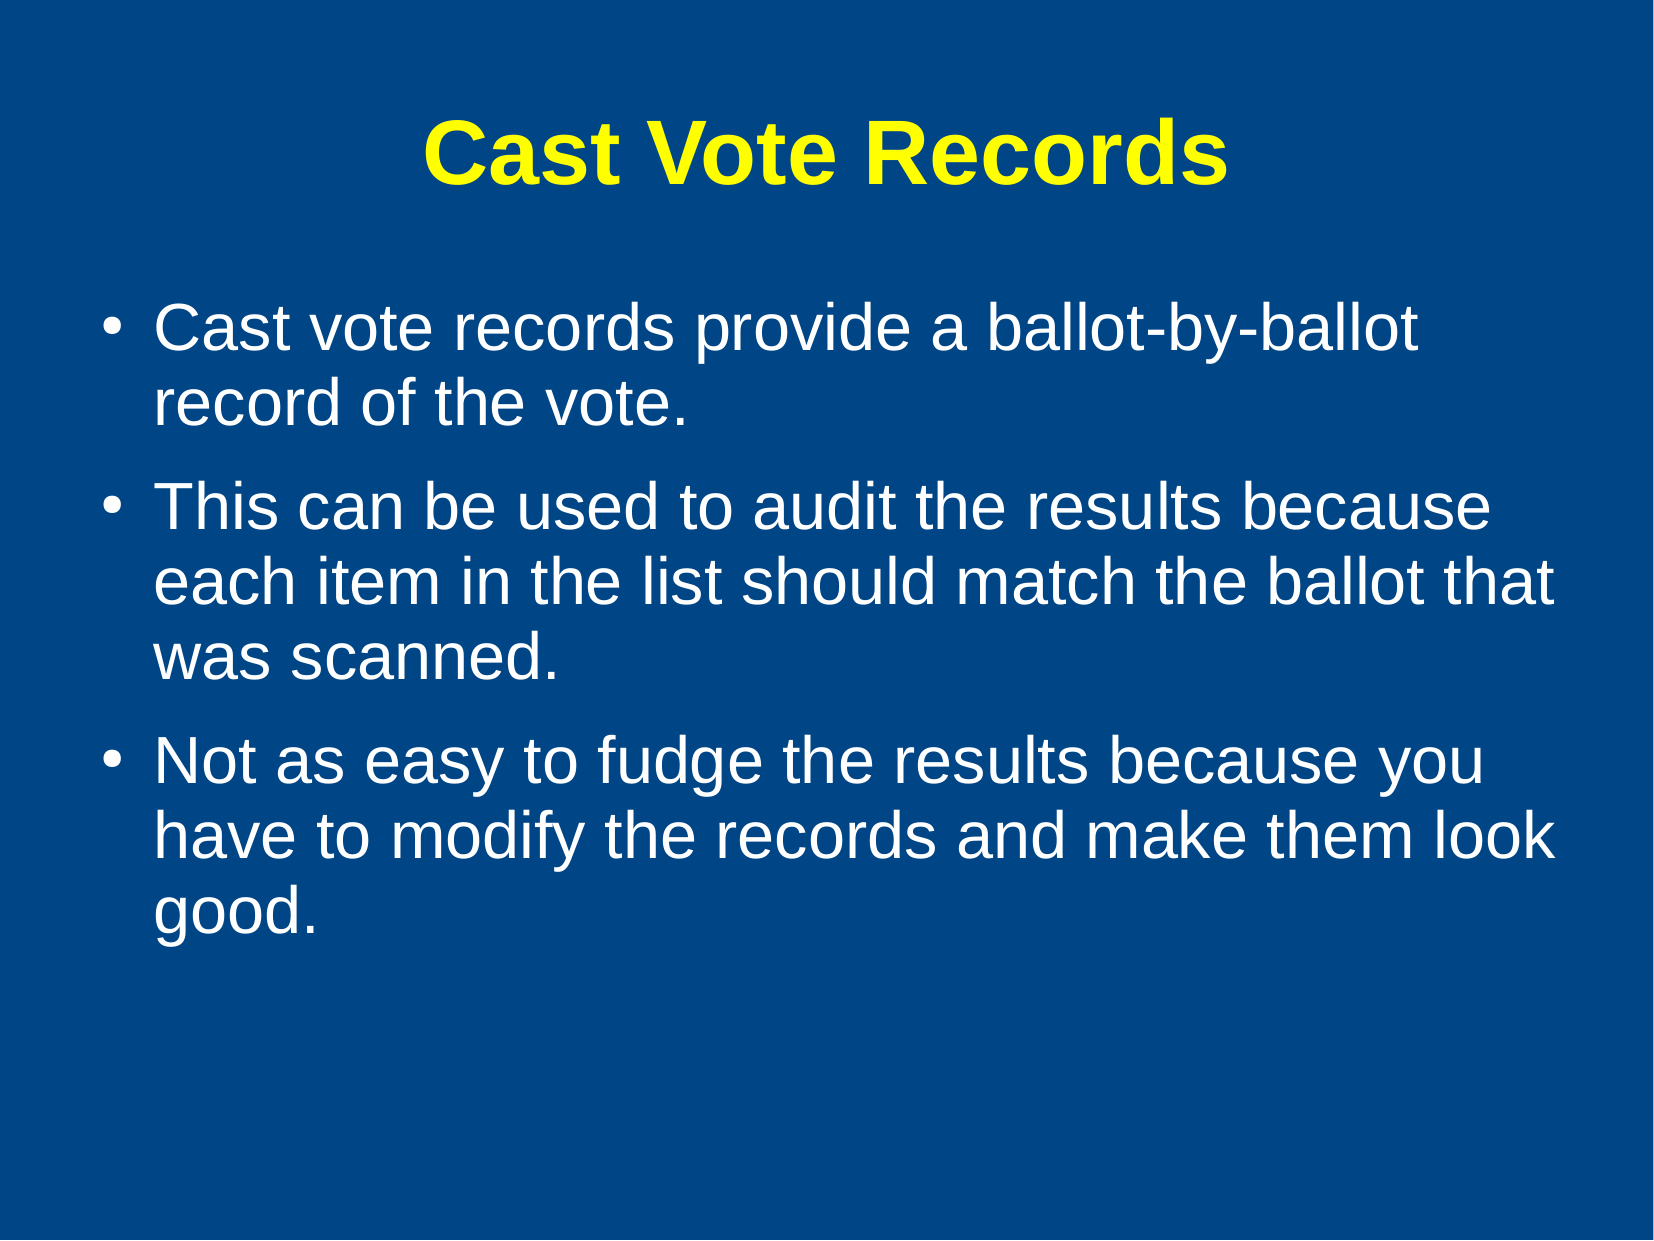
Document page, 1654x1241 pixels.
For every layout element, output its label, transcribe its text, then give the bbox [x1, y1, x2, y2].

title Cast Vote Records [82, 49, 1571, 257]
list Cast vote records provide a ballot-by-ballot record of the vote. This can be used to audit the results because each item in the list should match the ballot that was scanned. Not as easy to fudge the results because you have to modify the records and make them look good. [82, 290, 1571, 1010]
